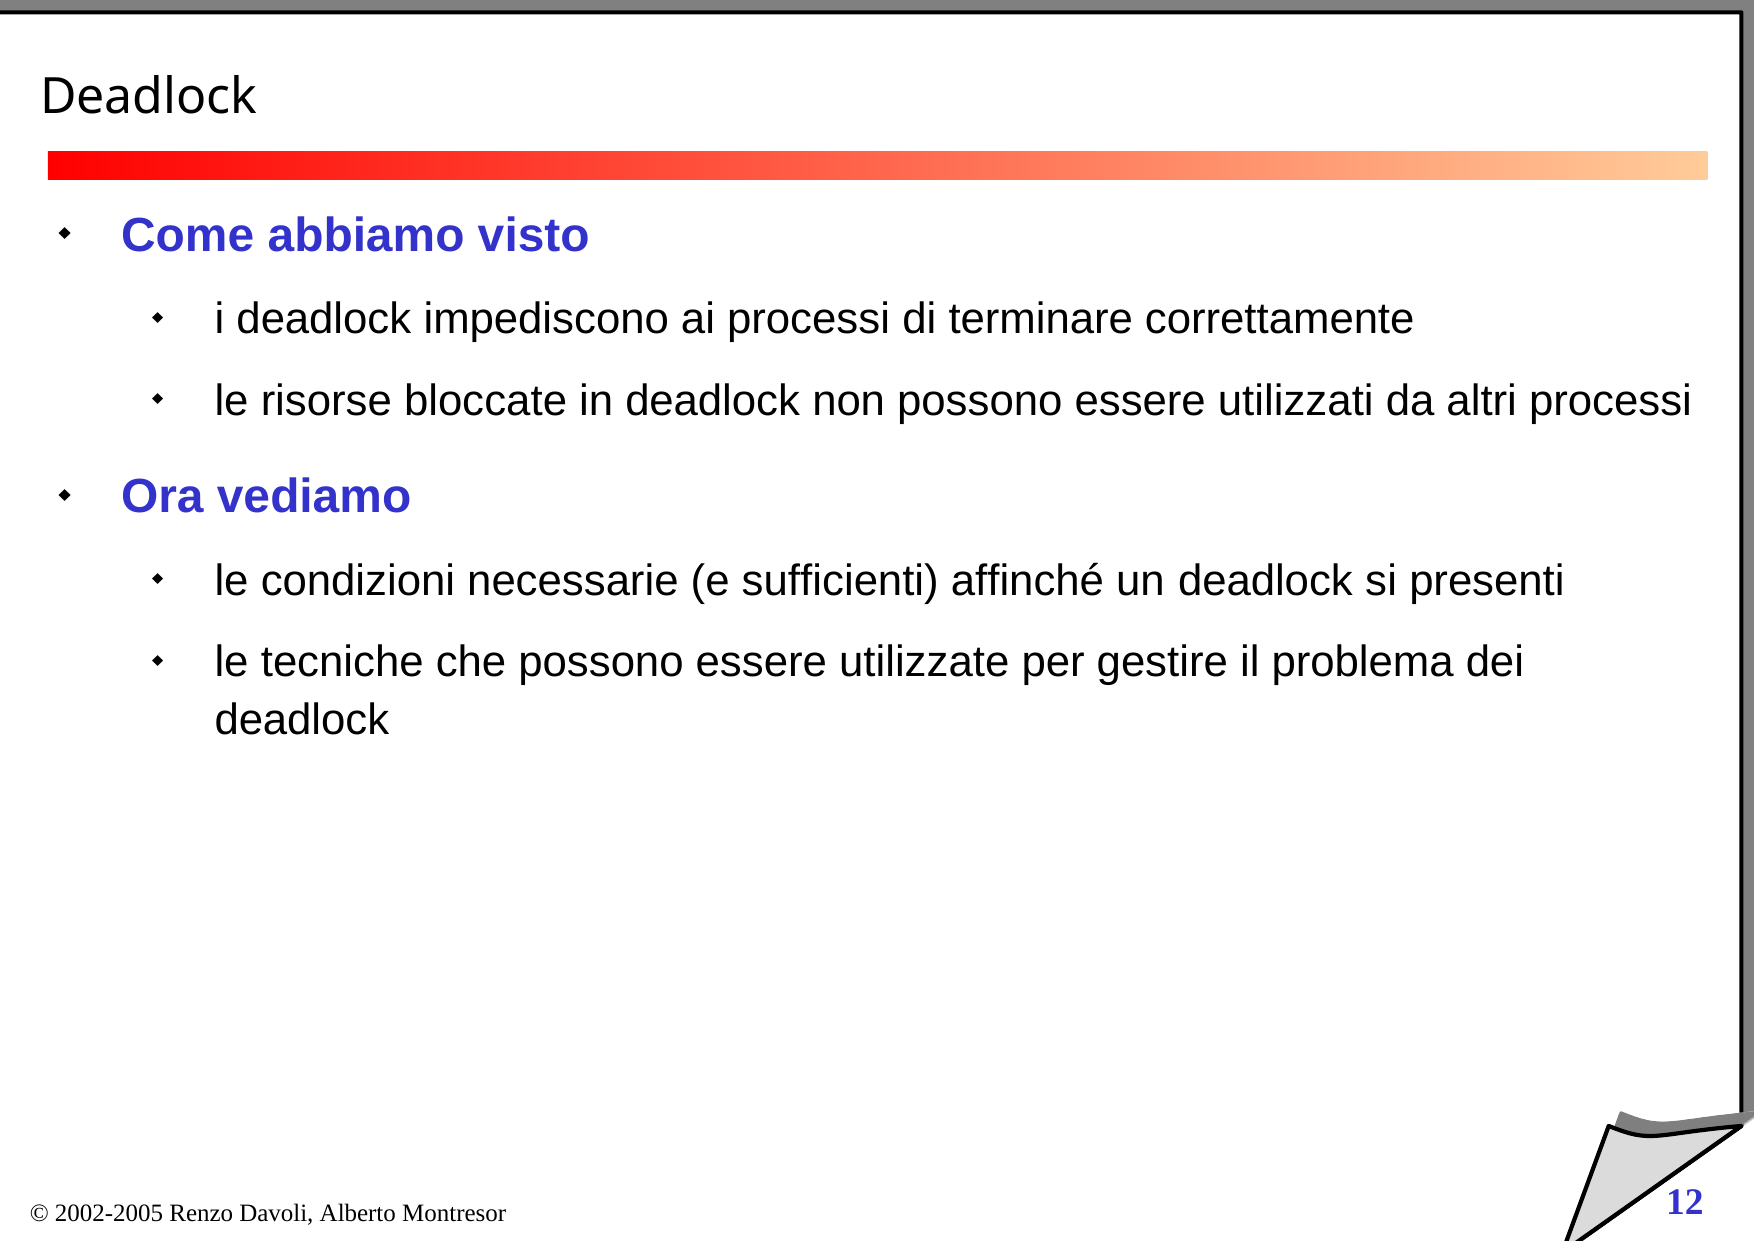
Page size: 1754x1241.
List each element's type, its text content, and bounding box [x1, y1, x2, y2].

list Come abbiamo visto i deadlock impediscono ai processi di terminare correttamente le risorse bloccate in deadlock non possono essere utilizzati da altri processi Ora vediamo le condizioni necessarie (e sufficienti) affinché un deadlock si presenti le tecniche che possono essere utilizzate per gestire il problema dei deadlock [58, 206, 1696, 862]
text_box q [750, 152, 754, 179]
title Deadlock [40, 49, 1714, 144]
